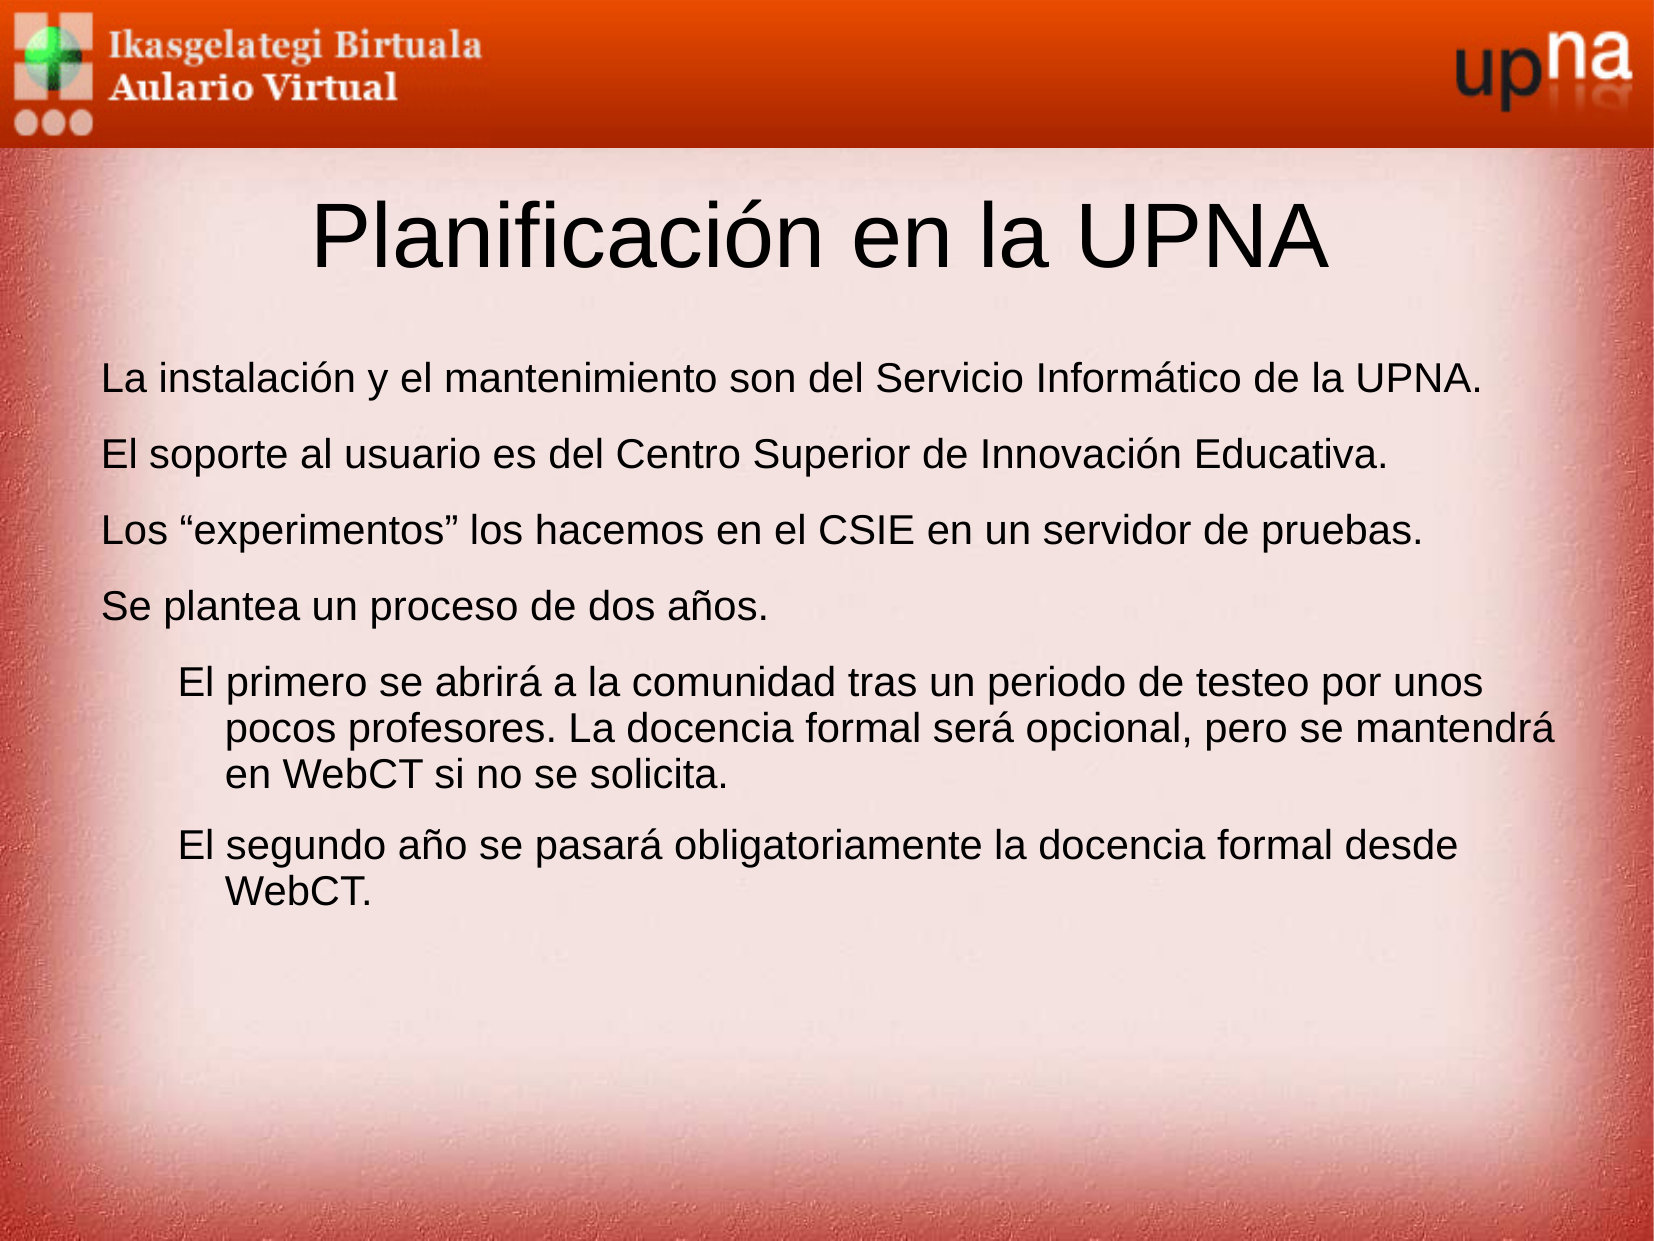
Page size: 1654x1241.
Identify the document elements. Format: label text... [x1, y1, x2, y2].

title Planificación en la UPNA [77, 147, 1565, 325]
picture [0, 0, 1654, 1241]
list La instalación y el mantenimiento son del Servicio Informático de la UPNA. El soporte al usuario es del Centro Superior de Innovación Educativa. Los “experimentos” los hacemos en el CSIE en un servidor de pruebas. Se plantea un proceso de dos años. El primero se abrirá a la comunidad tras un periodo de testeo por unos pocos profesores. La docencia formal será opcional, pero se mantendrá en WebCT si no se solicita. El segundo año se pasará obligatoriamente la docencia formal desde WebCT. [83, 354, 1572, 1095]
